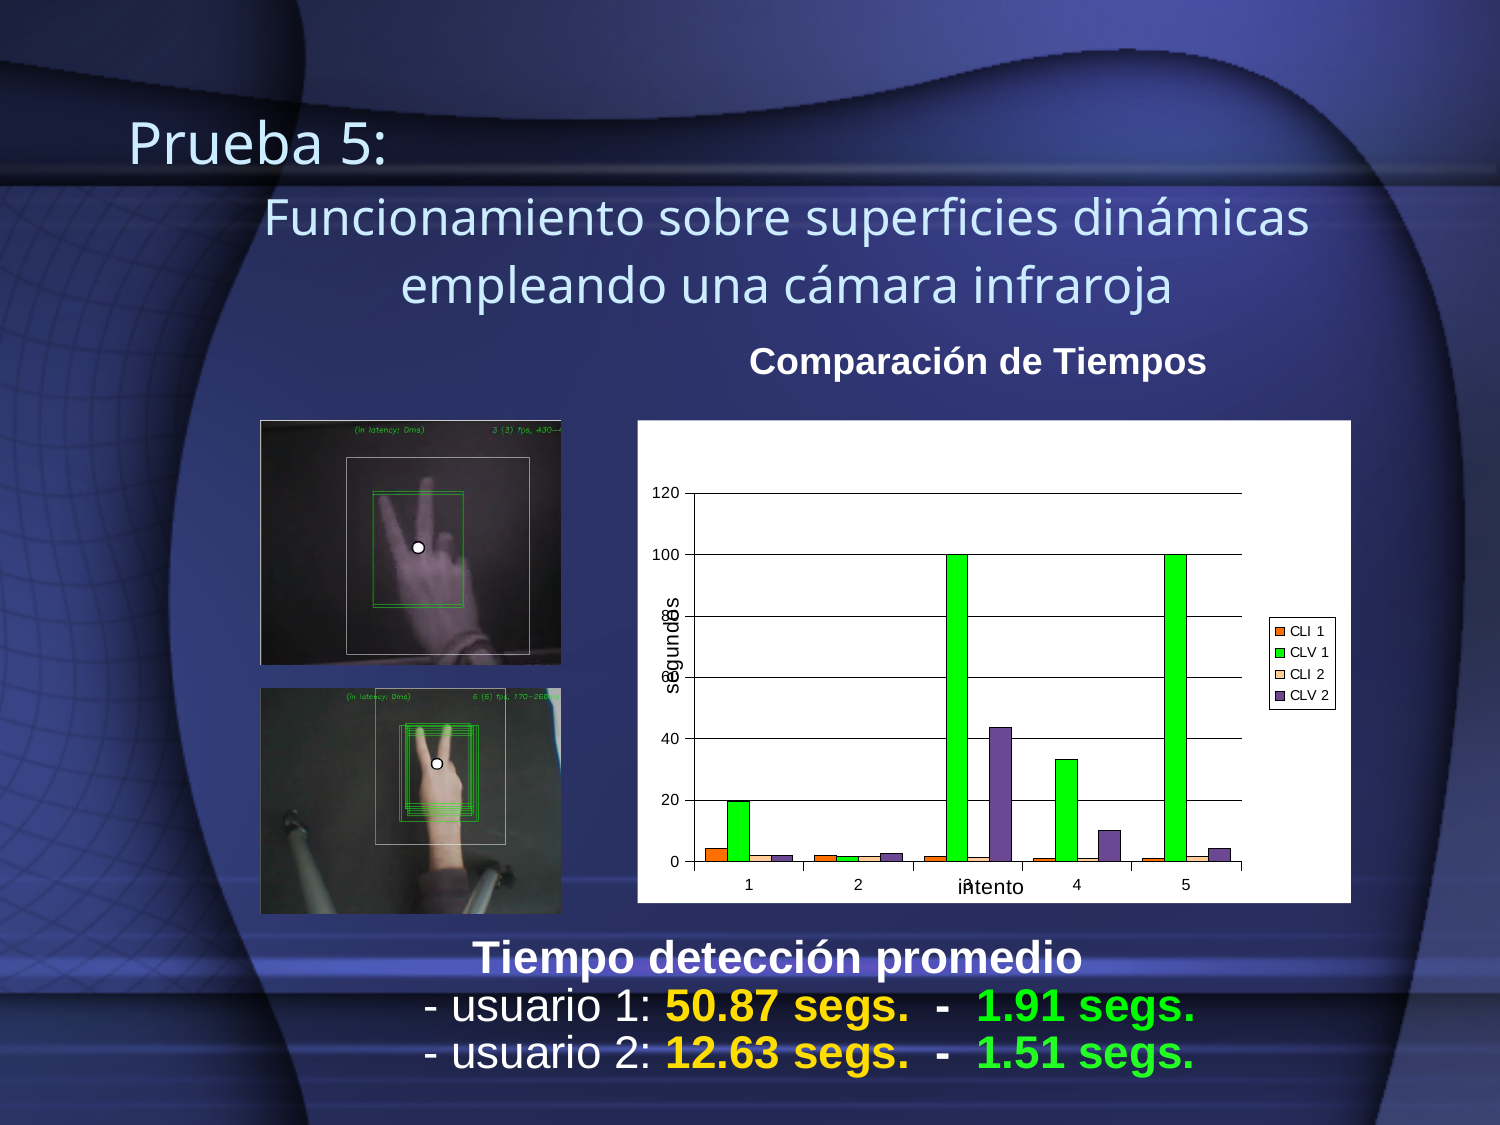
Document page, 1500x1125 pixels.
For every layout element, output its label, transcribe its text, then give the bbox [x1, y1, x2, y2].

text_box Prueba 5: Funcionamiento sobre superficies dinámicas empleando una cámara infraroja [112, 74, 1463, 347]
text_box Tiempo detección promedio - usuario 1: 50.87 segs. - 1.91 segs. - usuario 2: 12.63 segs. - 1.51 segs. [333, 927, 1196, 1090]
text_box Comparación de Tiempos [734, 336, 1223, 394]
picture [0, 0, 1500, 1125]
chart [637, 420, 1351, 906]
